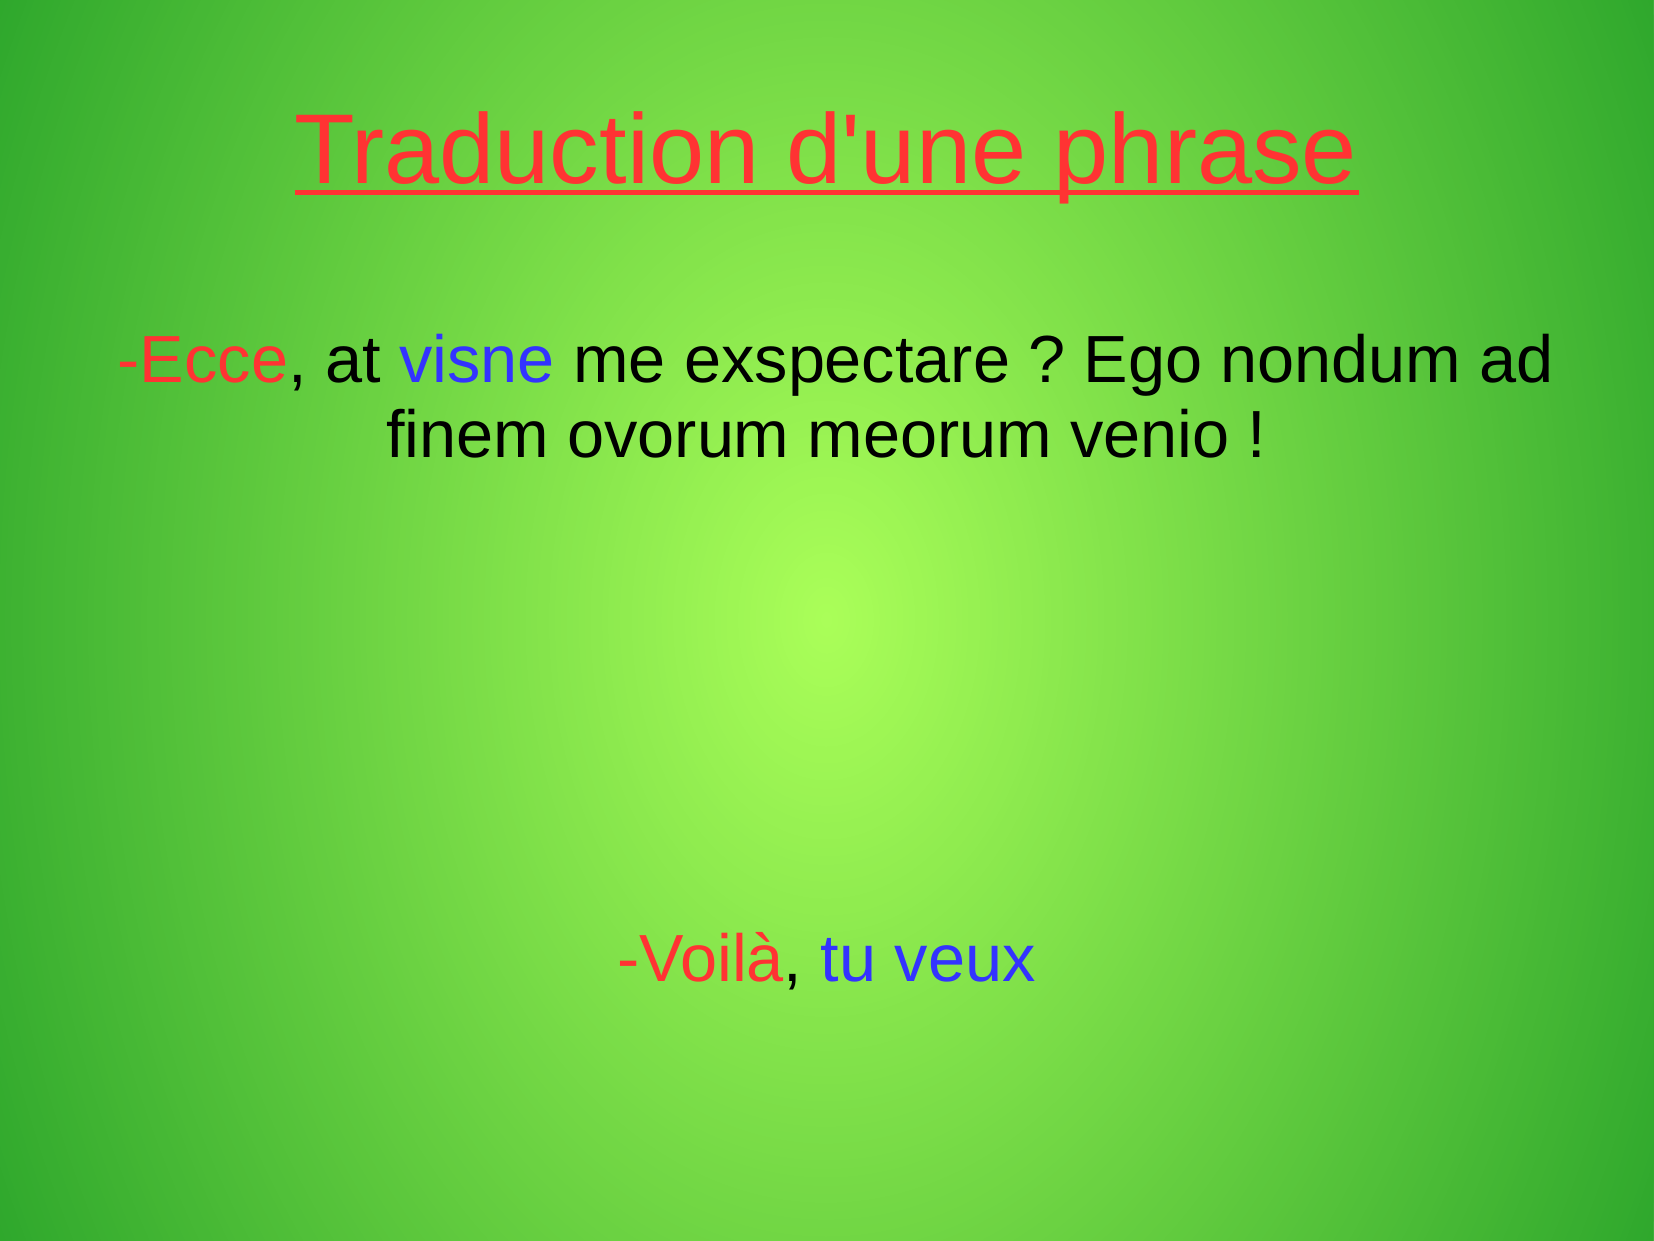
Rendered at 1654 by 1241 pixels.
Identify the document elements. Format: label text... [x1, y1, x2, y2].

title Traduction d'une phrase [82, 47, 1571, 252]
subtitle -Ecce, at visne me exspectare ? Ego nondum ad finem ovorum meorum venio ! -Voilà, tu veux [82, 299, 1571, 1019]
